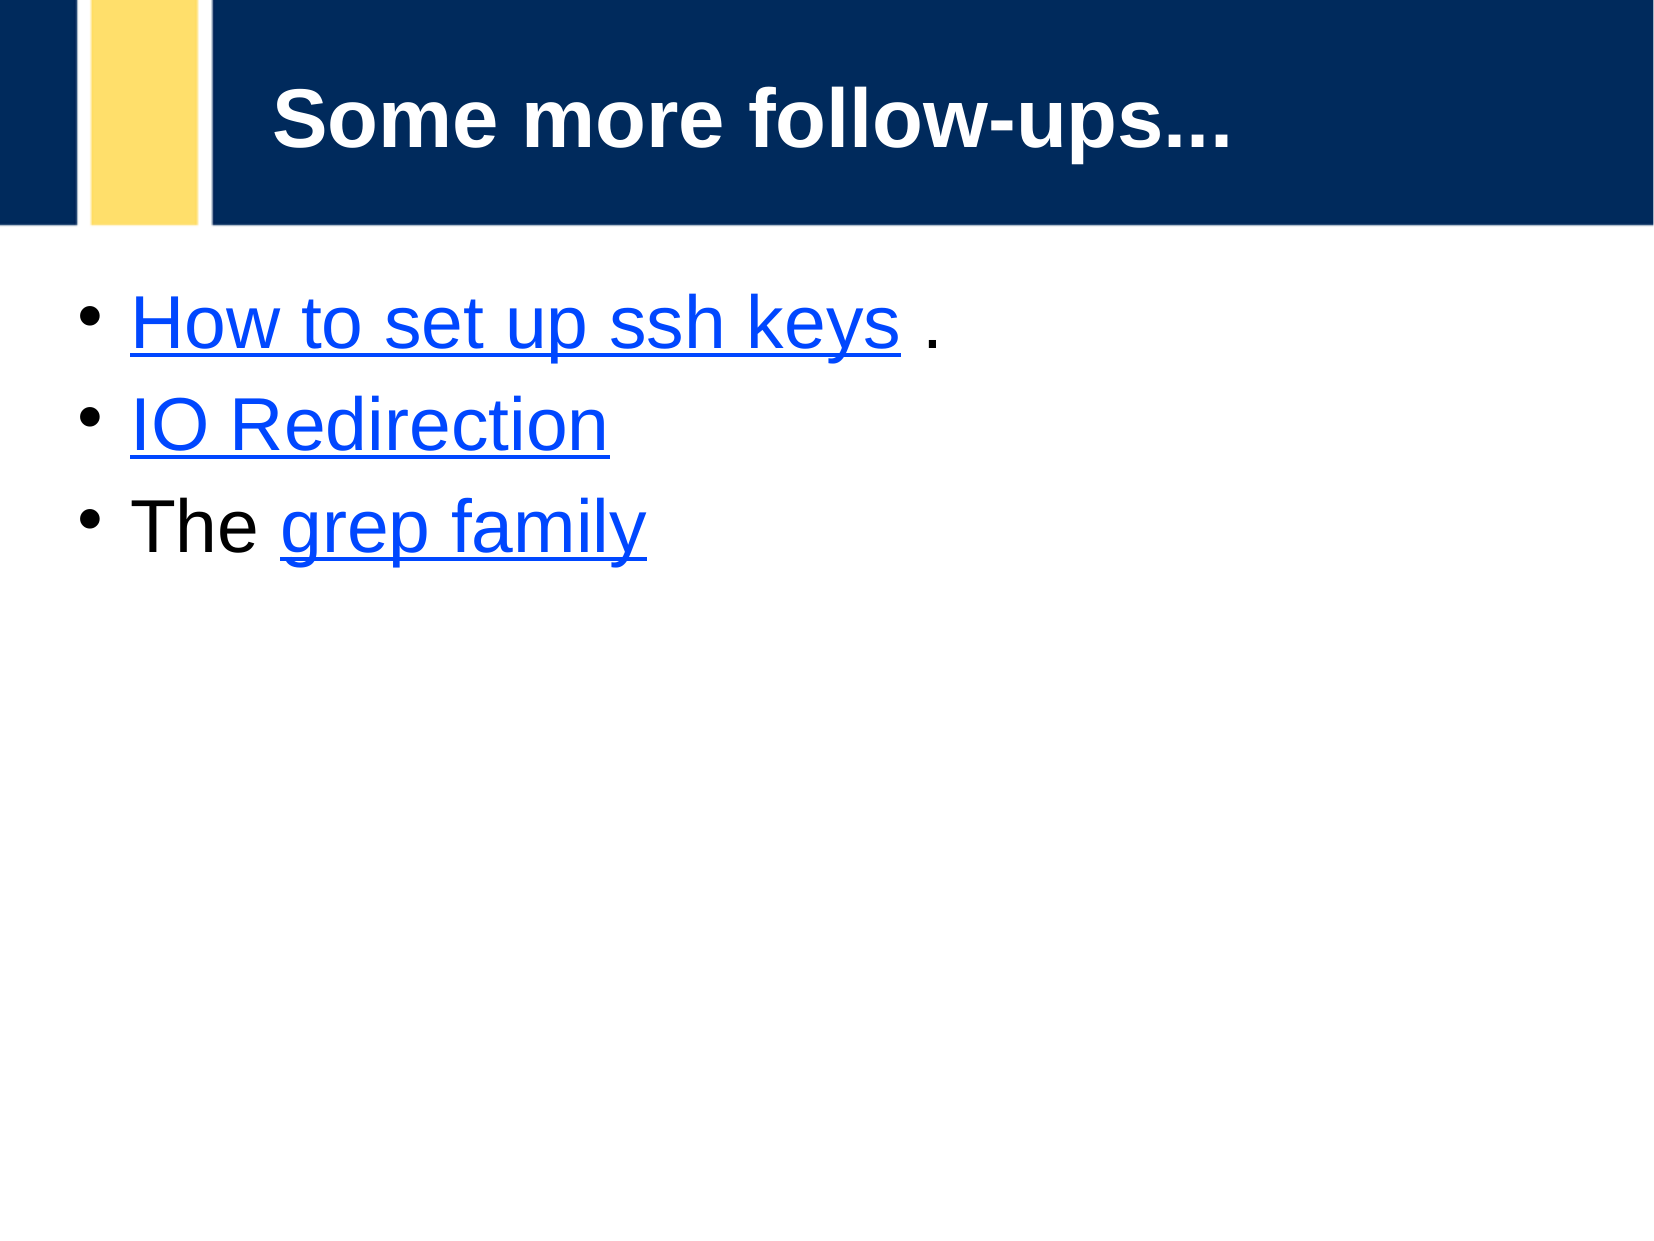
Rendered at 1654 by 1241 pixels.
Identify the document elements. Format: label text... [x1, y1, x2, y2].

subtitle How to set up ssh keys . IO Redirection The grep family [44, 276, 1621, 1216]
picture [0, 0, 1654, 1241]
title Some more follow-ups... [257, 0, 1654, 228]
